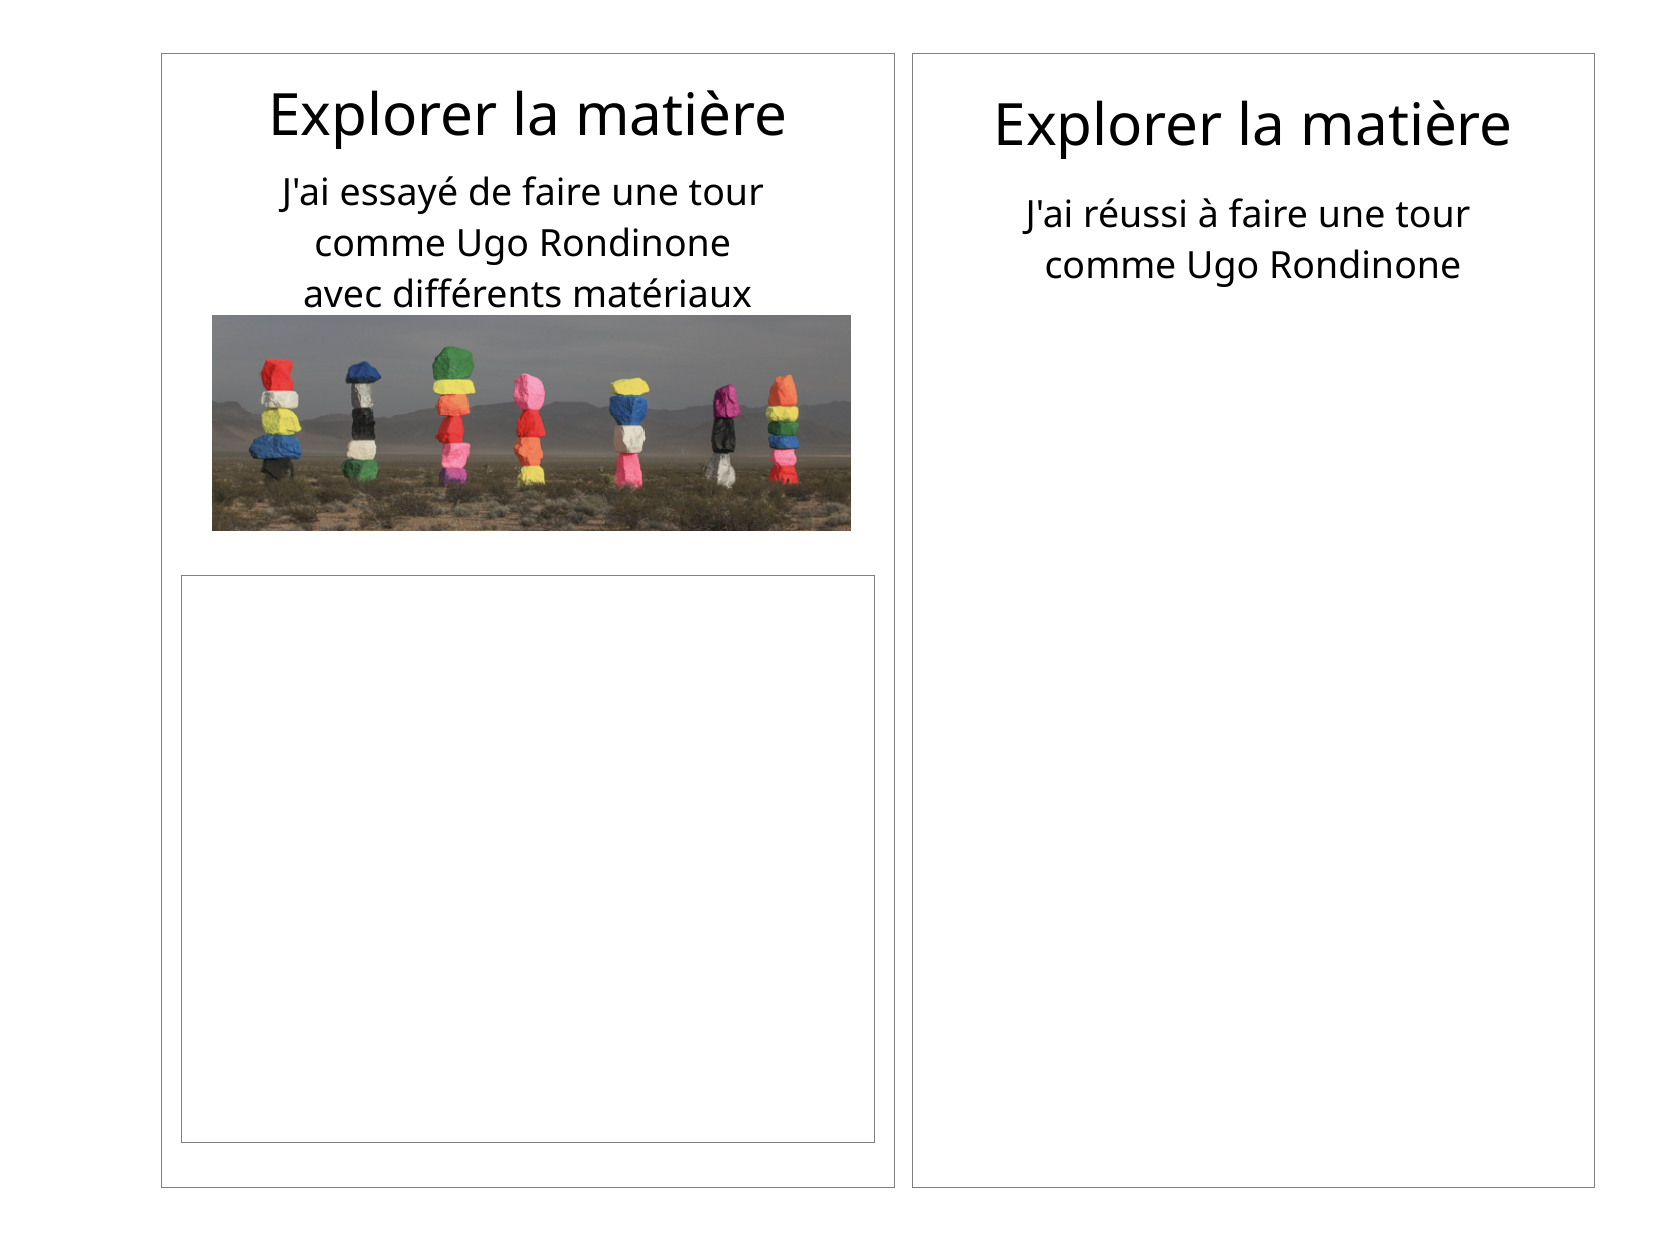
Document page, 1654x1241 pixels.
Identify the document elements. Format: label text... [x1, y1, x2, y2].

text_box J'ai réussi à faire une tour comme Ugo Rondinone [1009, 180, 1498, 316]
text_box [182, 576, 874, 1143]
text_box Explorer la matière [203, 65, 853, 172]
picture [212, 315, 853, 531]
text_box Explorer la matière [973, 75, 1534, 159]
text_box J'ai essayé de faire une tour comme Ugo Rondinone avec différents matériaux [244, 158, 812, 315]
